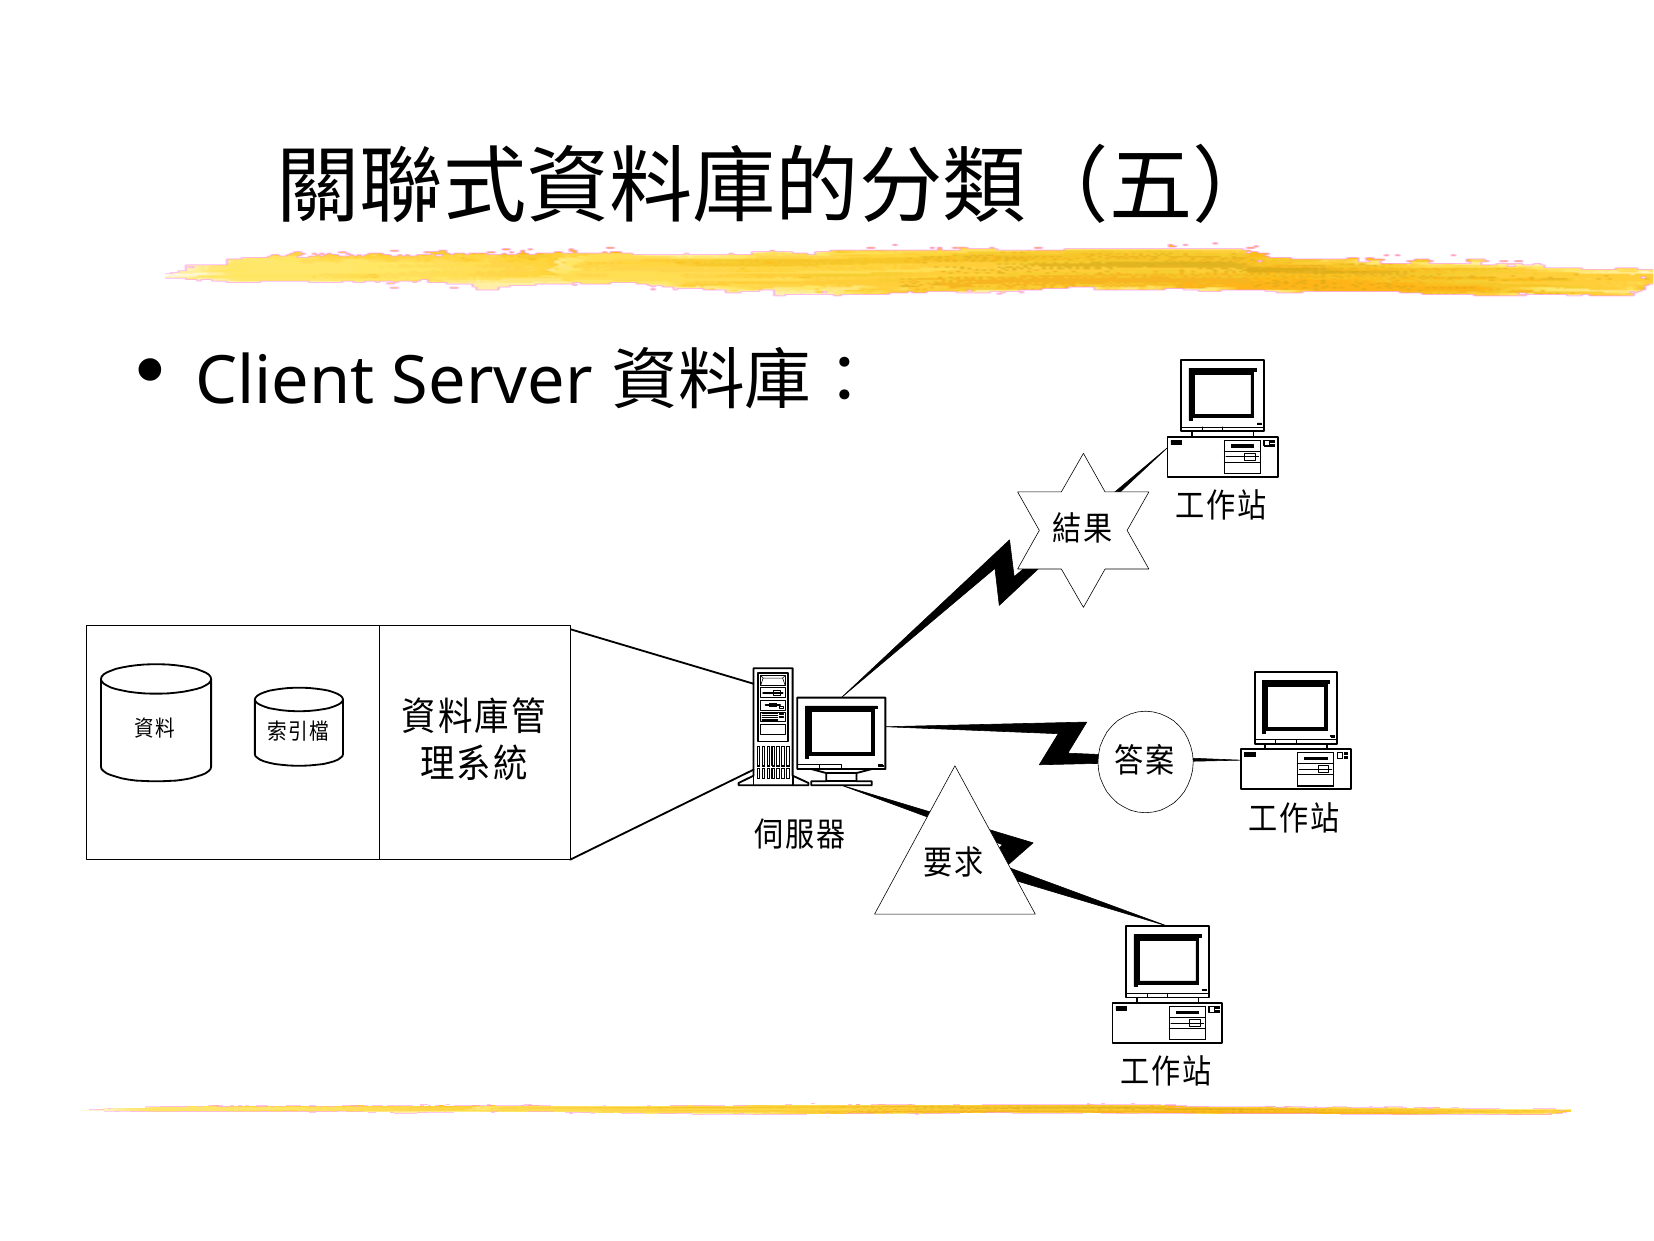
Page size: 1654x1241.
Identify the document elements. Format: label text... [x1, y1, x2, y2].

picture [82, 1102, 1571, 1117]
picture [165, 237, 1654, 308]
title 關聯式資料庫的分類（五） [73, 41, 1479, 249]
chart [85, 355, 1452, 1105]
list Client Server資料庫： [124, 316, 1530, 455]
